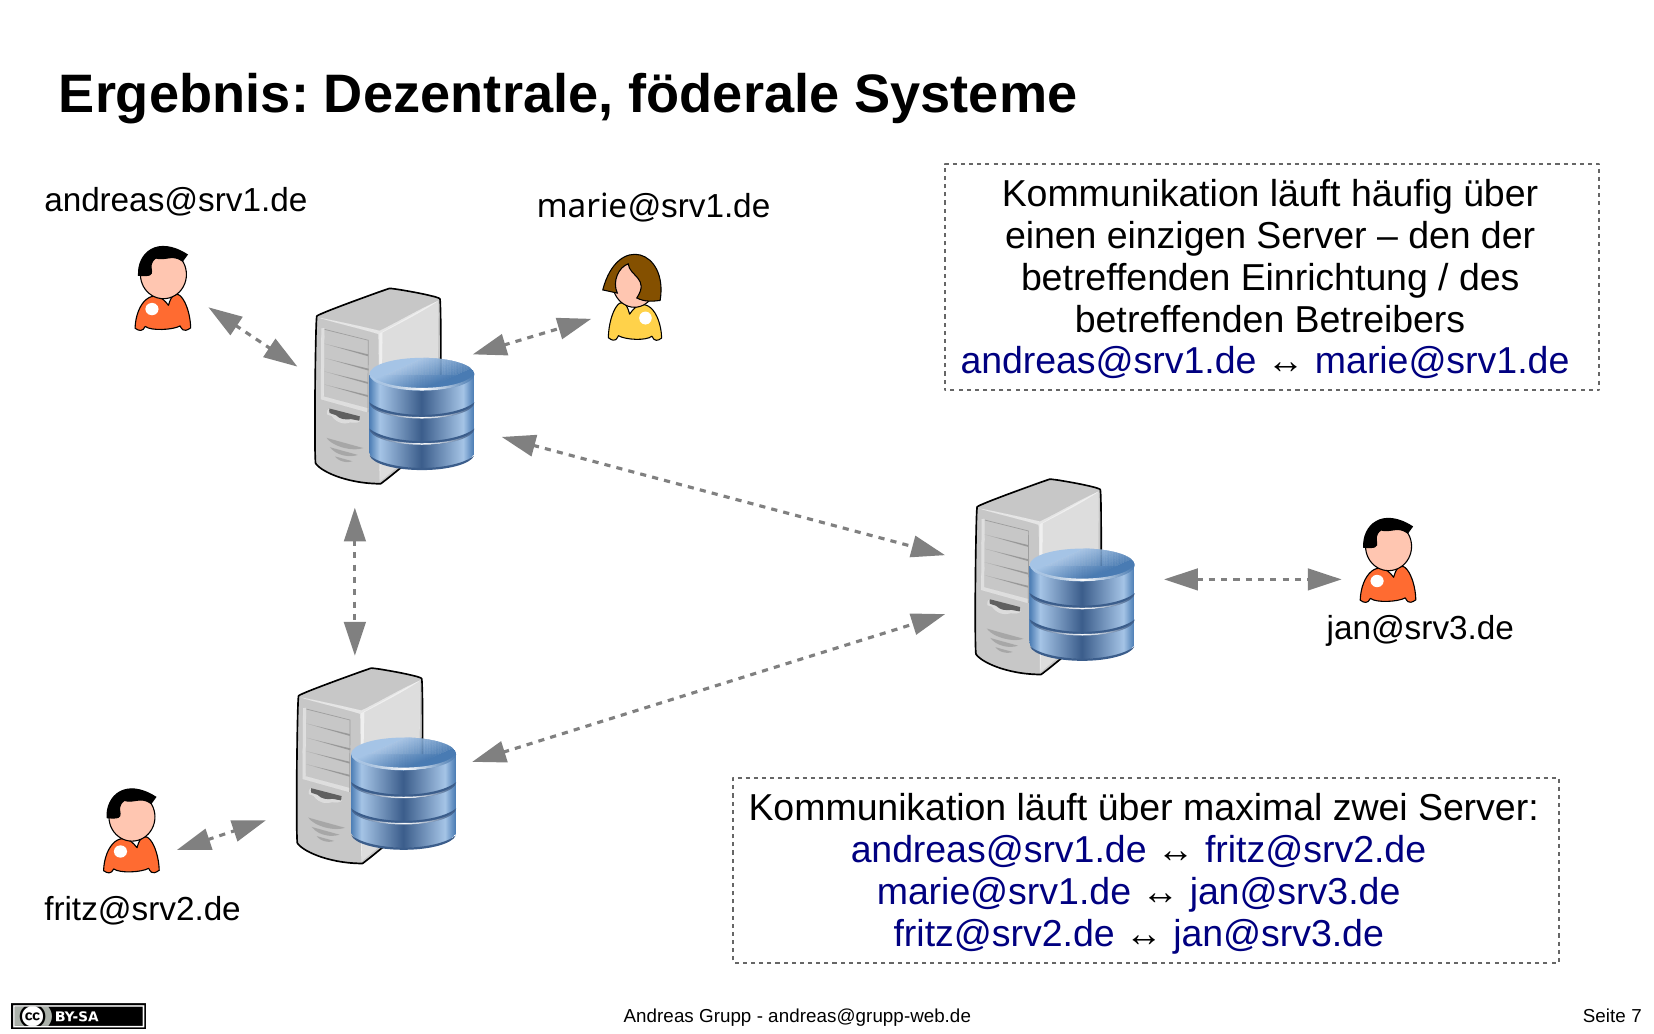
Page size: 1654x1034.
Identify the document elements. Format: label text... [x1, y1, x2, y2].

picture [295, 667, 457, 865]
picture [974, 478, 1135, 676]
picture [591, 241, 680, 378]
text_box jan@srv3.de [1311, 602, 1548, 659]
text_box Kommunikation läuft häufig über einen einzigen Server – den der betreffenden Einrichtung / des betreffenden Betreibers andreas@srv1.de ↔ marie@srv1.de [944, 163, 1600, 391]
picture [11, 1003, 146, 1029]
title Ergebnis: Dezentrale, föderale Systeme [59, 24, 1625, 165]
picture [1341, 507, 1434, 602]
picture [84, 778, 178, 882]
text_box fritz@srv2.de [29, 882, 325, 939]
picture [116, 235, 209, 367]
picture [314, 287, 475, 485]
text_box andreas@srv1.de [29, 174, 325, 231]
text_box Kommunikation läuft über maximal zwei Server: andreas@srv1.de ↔ fritz@srv2.de marie@srv1.de ↔ jan@srv3.de fritz@srv2.de ↔ jan@srv3.de [732, 777, 1560, 963]
text_box marie@srv1.de [521, 174, 778, 231]
